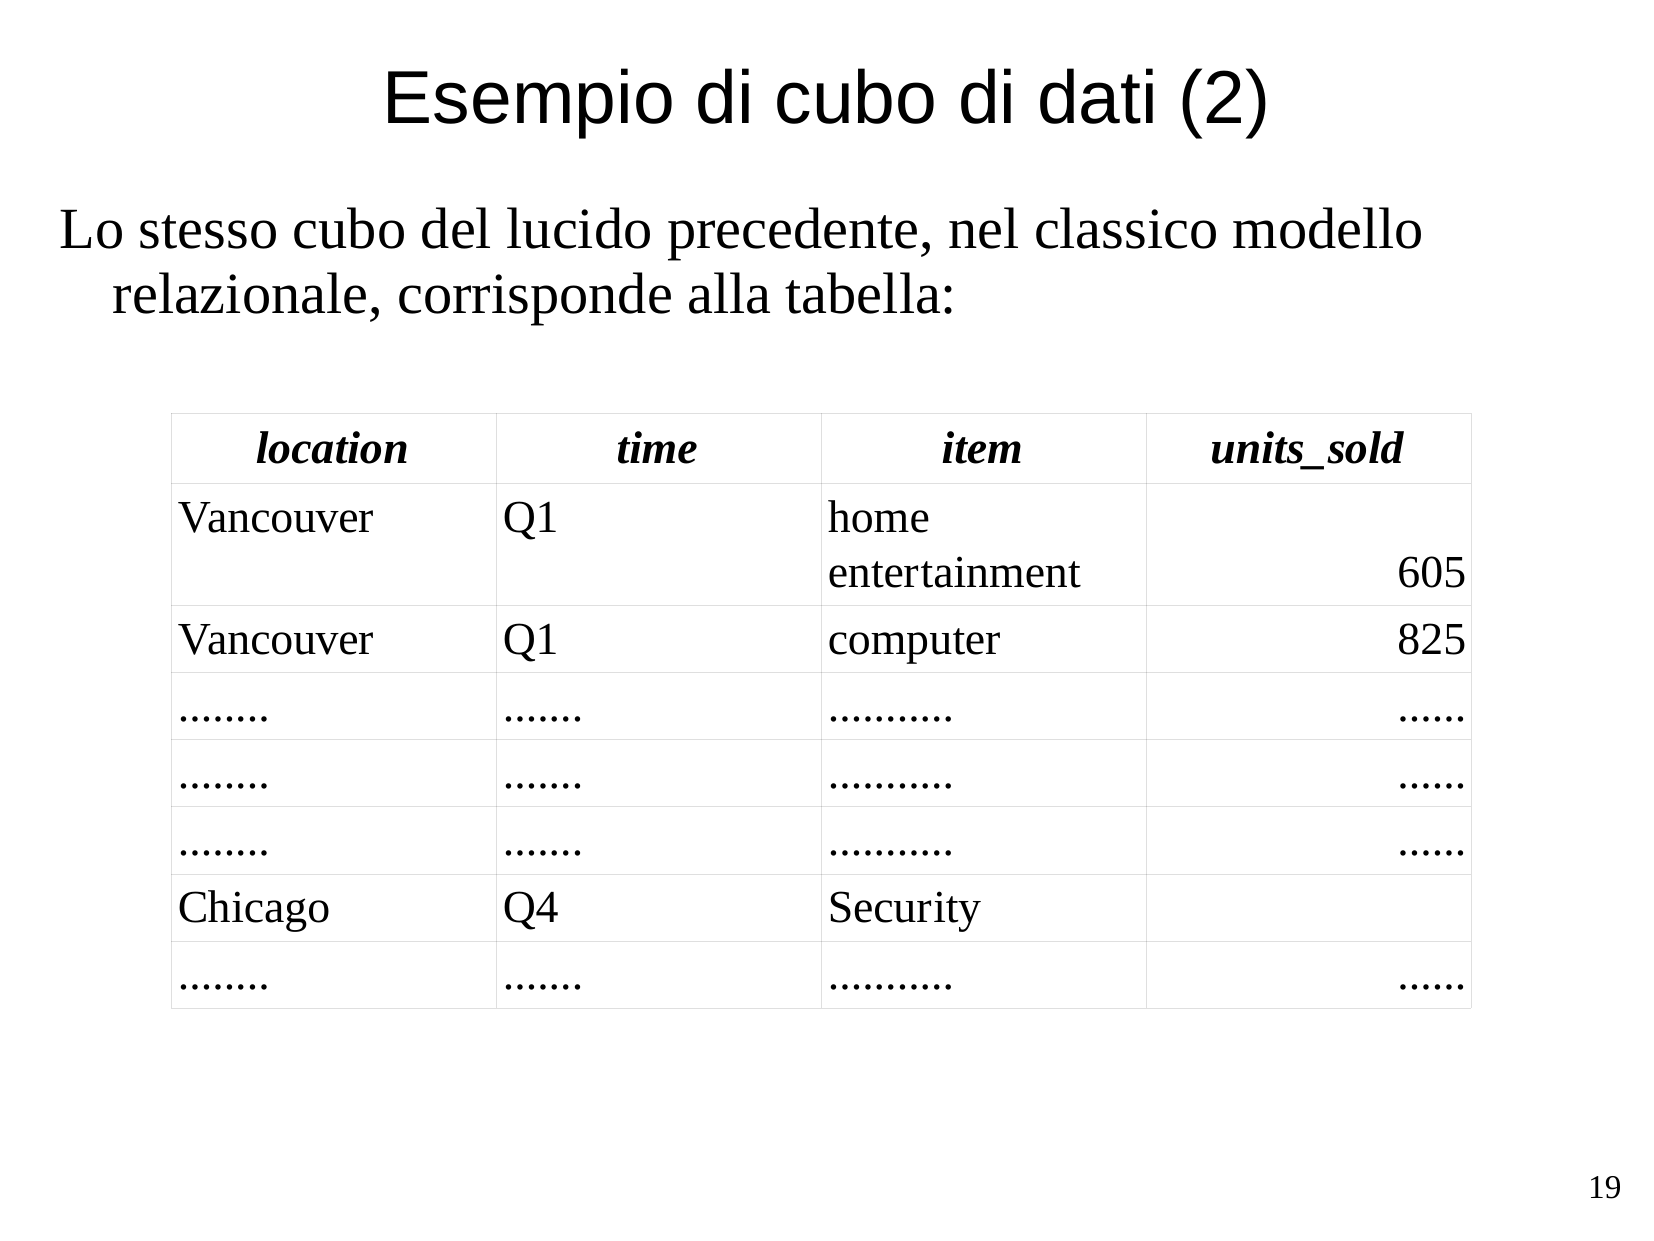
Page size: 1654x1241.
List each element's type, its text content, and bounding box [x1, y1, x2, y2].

title Esempio di cubo di dati (2) [37, 30, 1617, 166]
chart [170, 413, 1471, 1111]
list Lo stesso cubo del lucido precedente, nel classico modello relazionale, corrisponde alla tabella: [42, 196, 1612, 1187]
